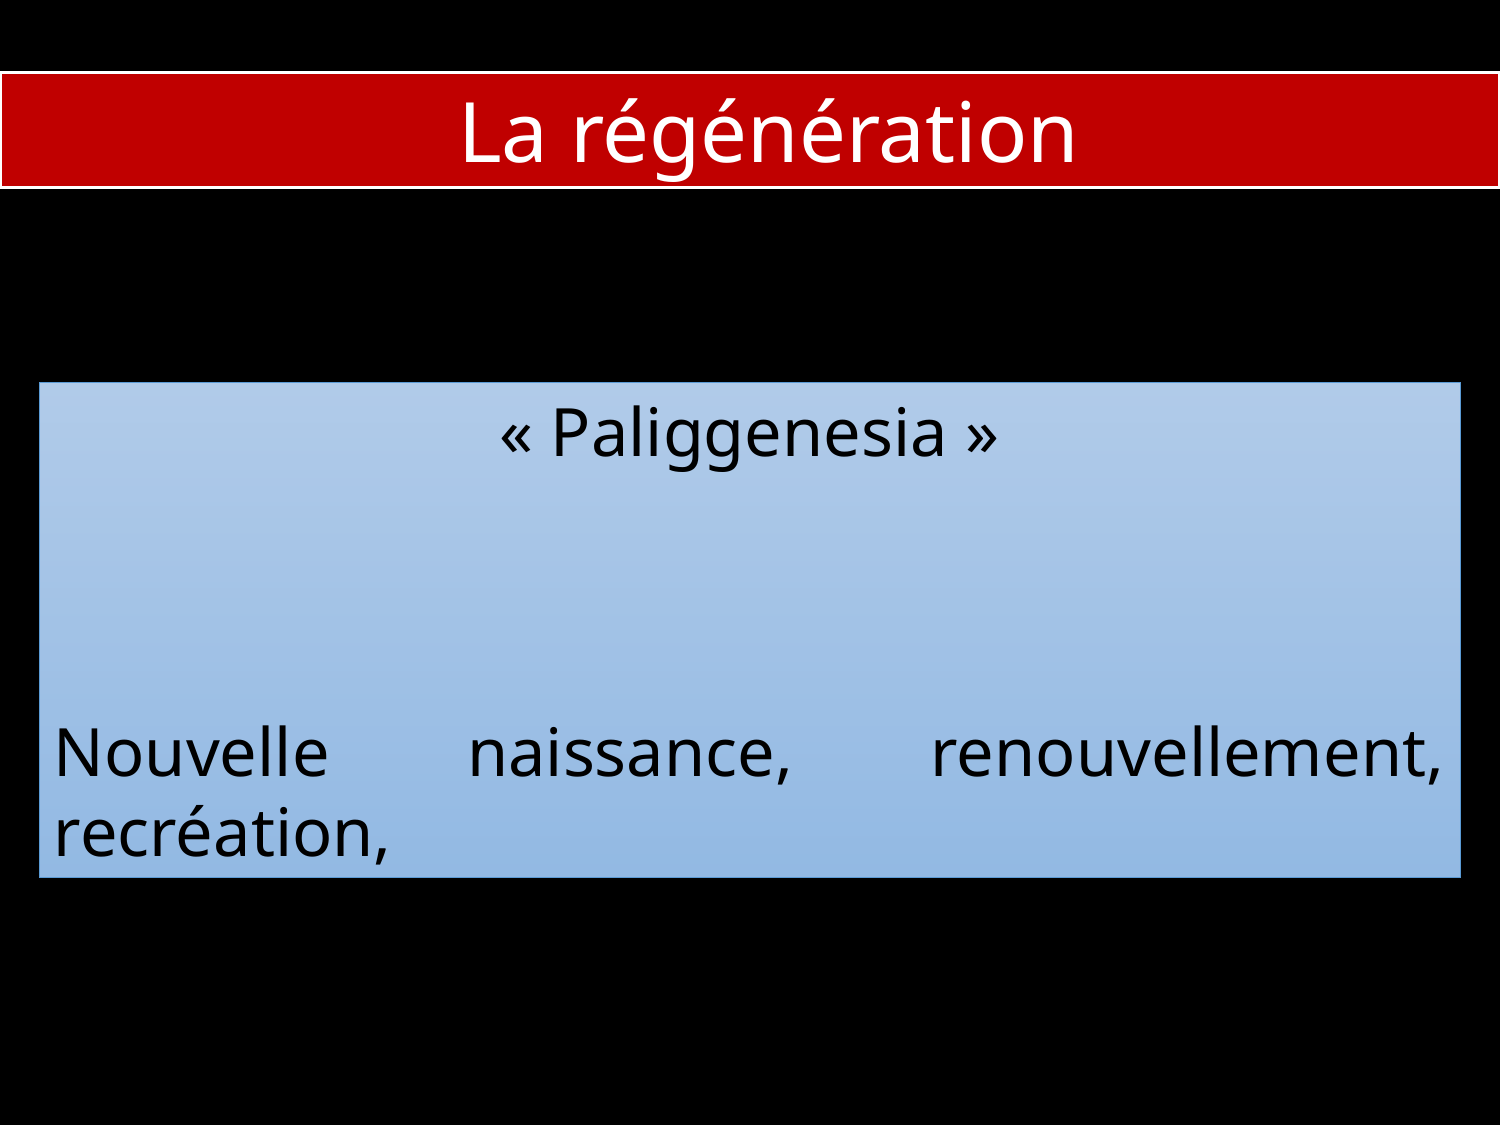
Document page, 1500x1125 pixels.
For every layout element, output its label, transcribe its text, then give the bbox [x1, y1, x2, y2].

text_box La régénération [0, 72, 1500, 188]
text_box « Paliggenesia » Nouvelle naissance, renouvellement, recréation, [39, 382, 1461, 878]
